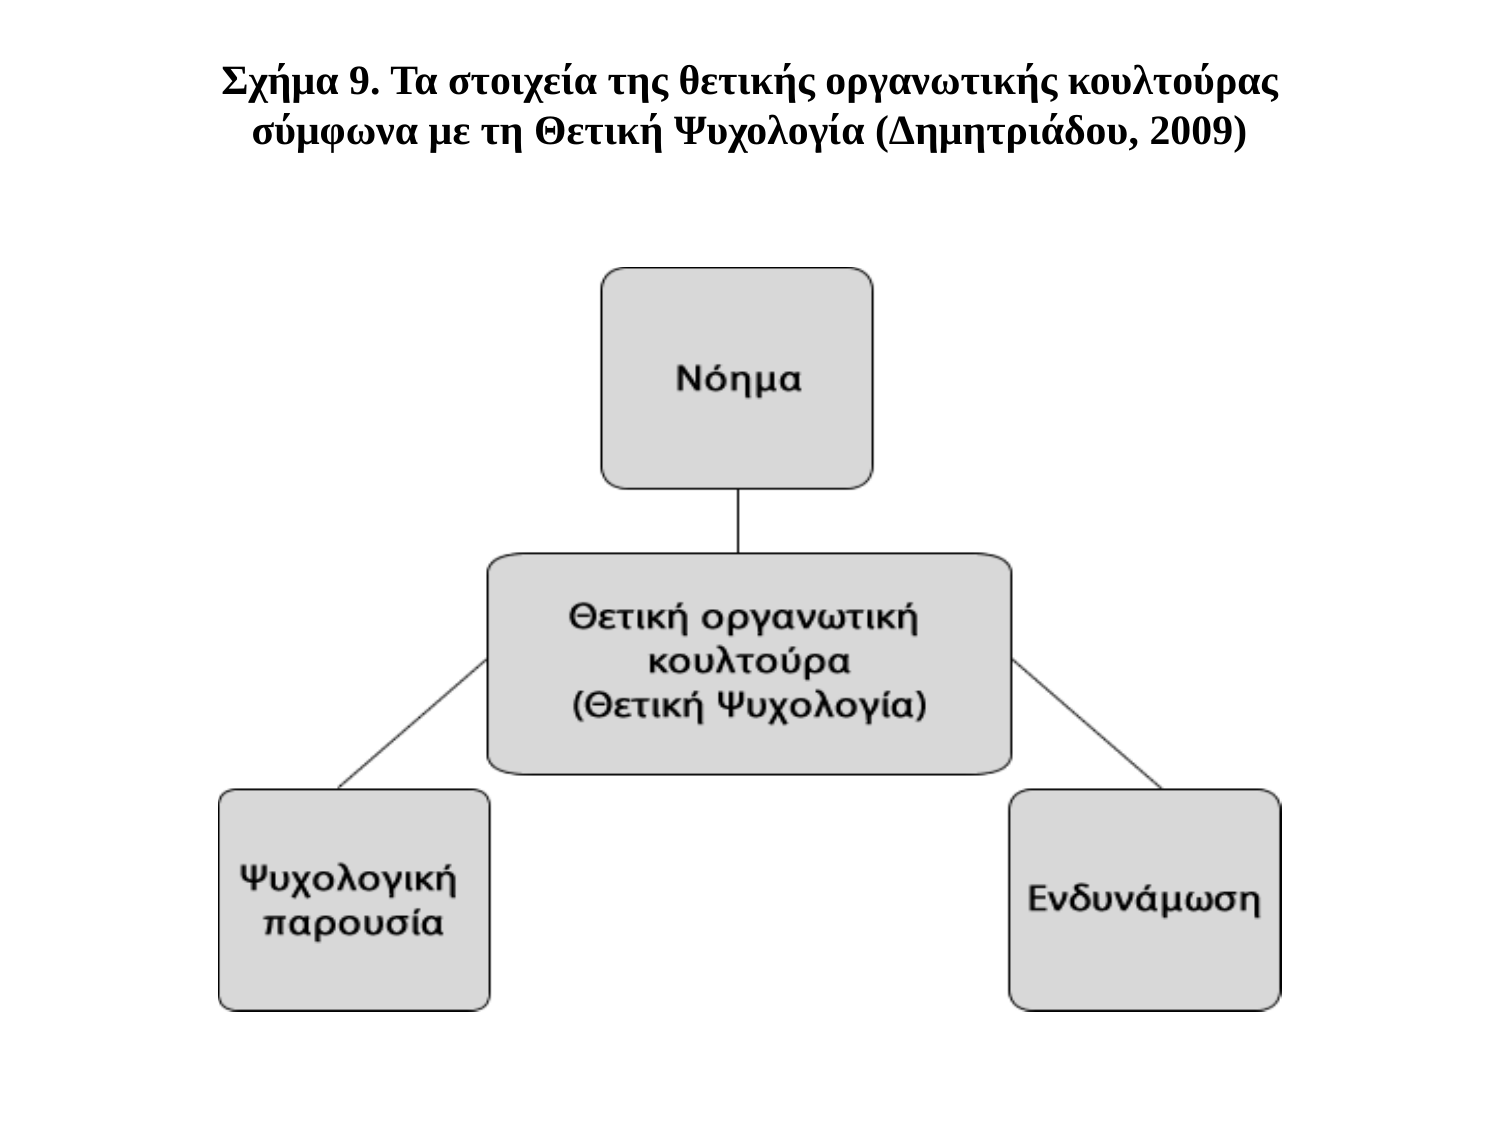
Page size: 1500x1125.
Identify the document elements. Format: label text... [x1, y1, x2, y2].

title Σχήμα 9. Τα στοιχεία της θετικής οργανωτικής κουλτούρας σύμφωνα με τη Θετική Ψυχολογία (Δημητριάδου, 2009) [75, 45, 1425, 233]
picture [218, 267, 1282, 1012]
